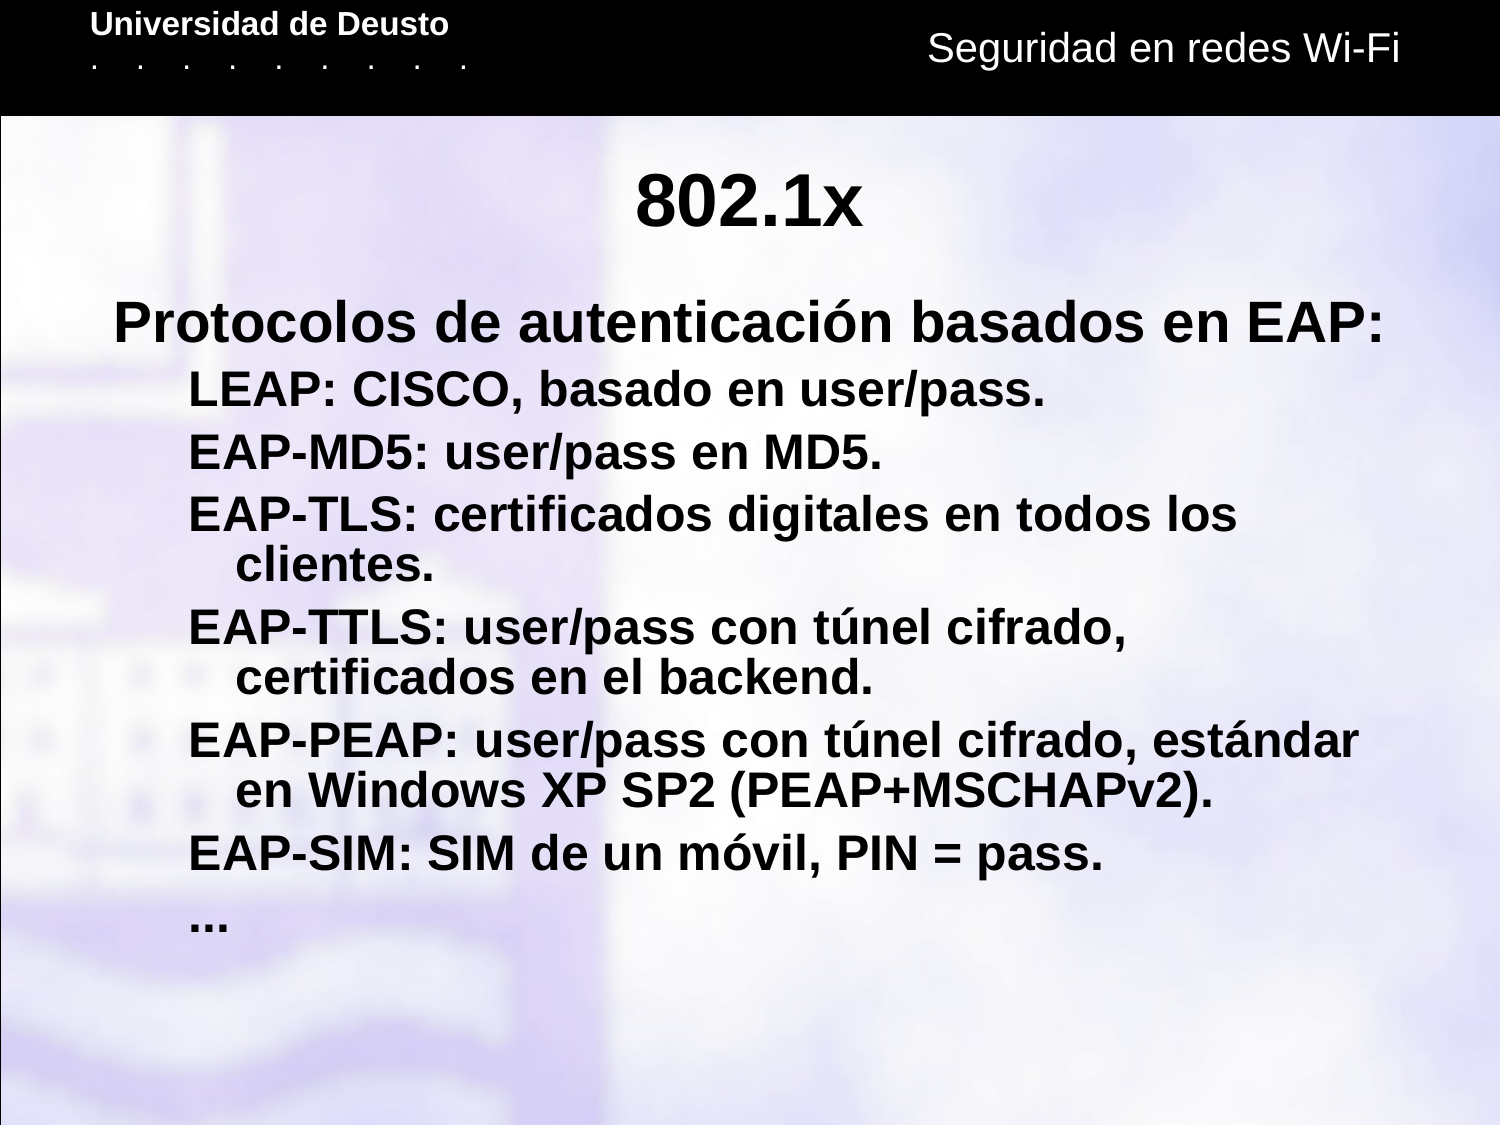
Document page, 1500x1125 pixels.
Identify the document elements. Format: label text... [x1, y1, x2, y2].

list Protocolos de autenticación basados en EAP: LEAP: CISCO, basado en user/pass. EAP-MD5: user/pass en MD5. EAP-TLS: certificados digitales en todos los clientes. EAP-TTLS: user/pass con túnel cifrado, certificados en el backend. EAP-PEAP: user/pass con túnel cifrado, estándar en Windows XP SP2 (PEAP+MSCHAPv2). EAP-SIM: SIM de un móvil, PIN = pass. ... [114, 295, 1390, 1103]
picture [1, 116, 1500, 1125]
title 802.1x [112, 137, 1388, 263]
